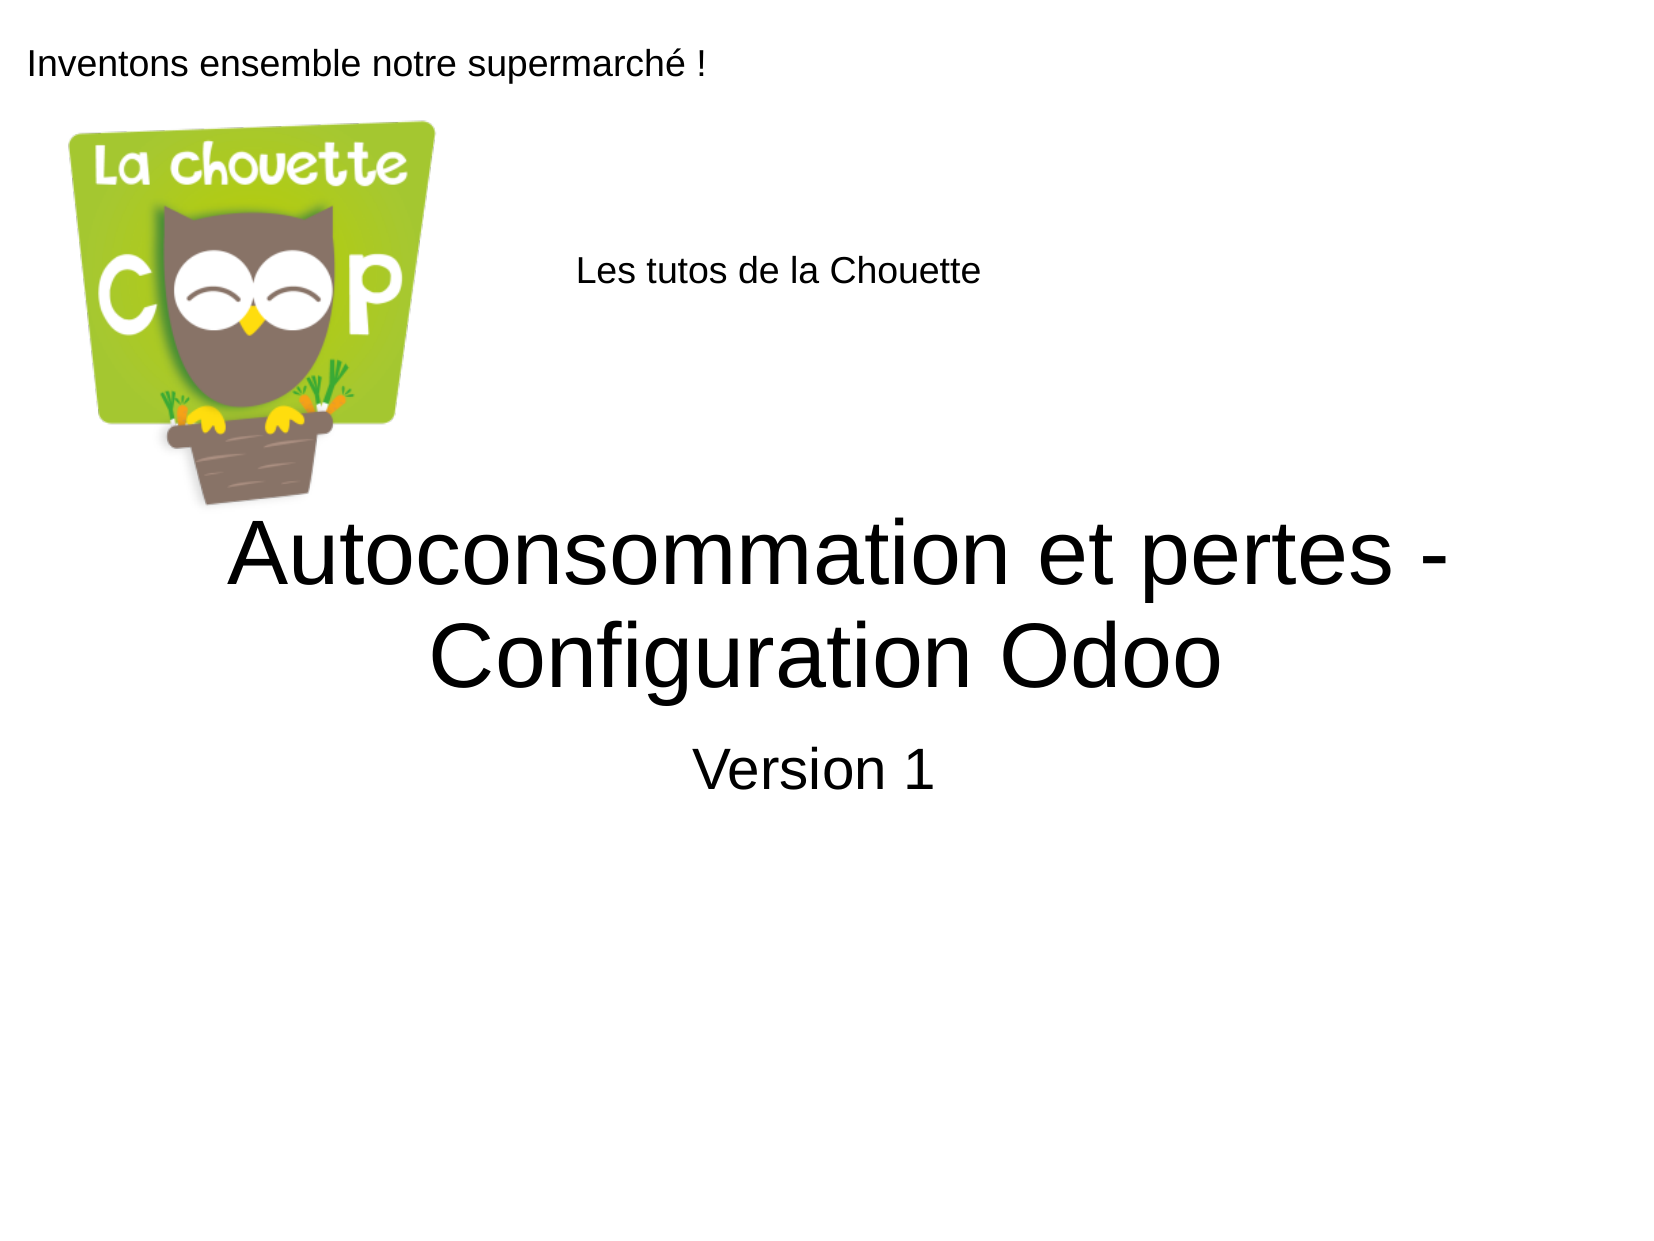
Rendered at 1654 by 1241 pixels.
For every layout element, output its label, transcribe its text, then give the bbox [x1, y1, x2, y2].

picture [59, 106, 447, 514]
text_box Les tutos de la Chouette [561, 242, 1271, 299]
text_box Inventons ensemble notre supermarché ! [11, 35, 722, 93]
subtitle Autoconsommation et pertes - Configuration Odoo Version 1 [82, 496, 1571, 815]
